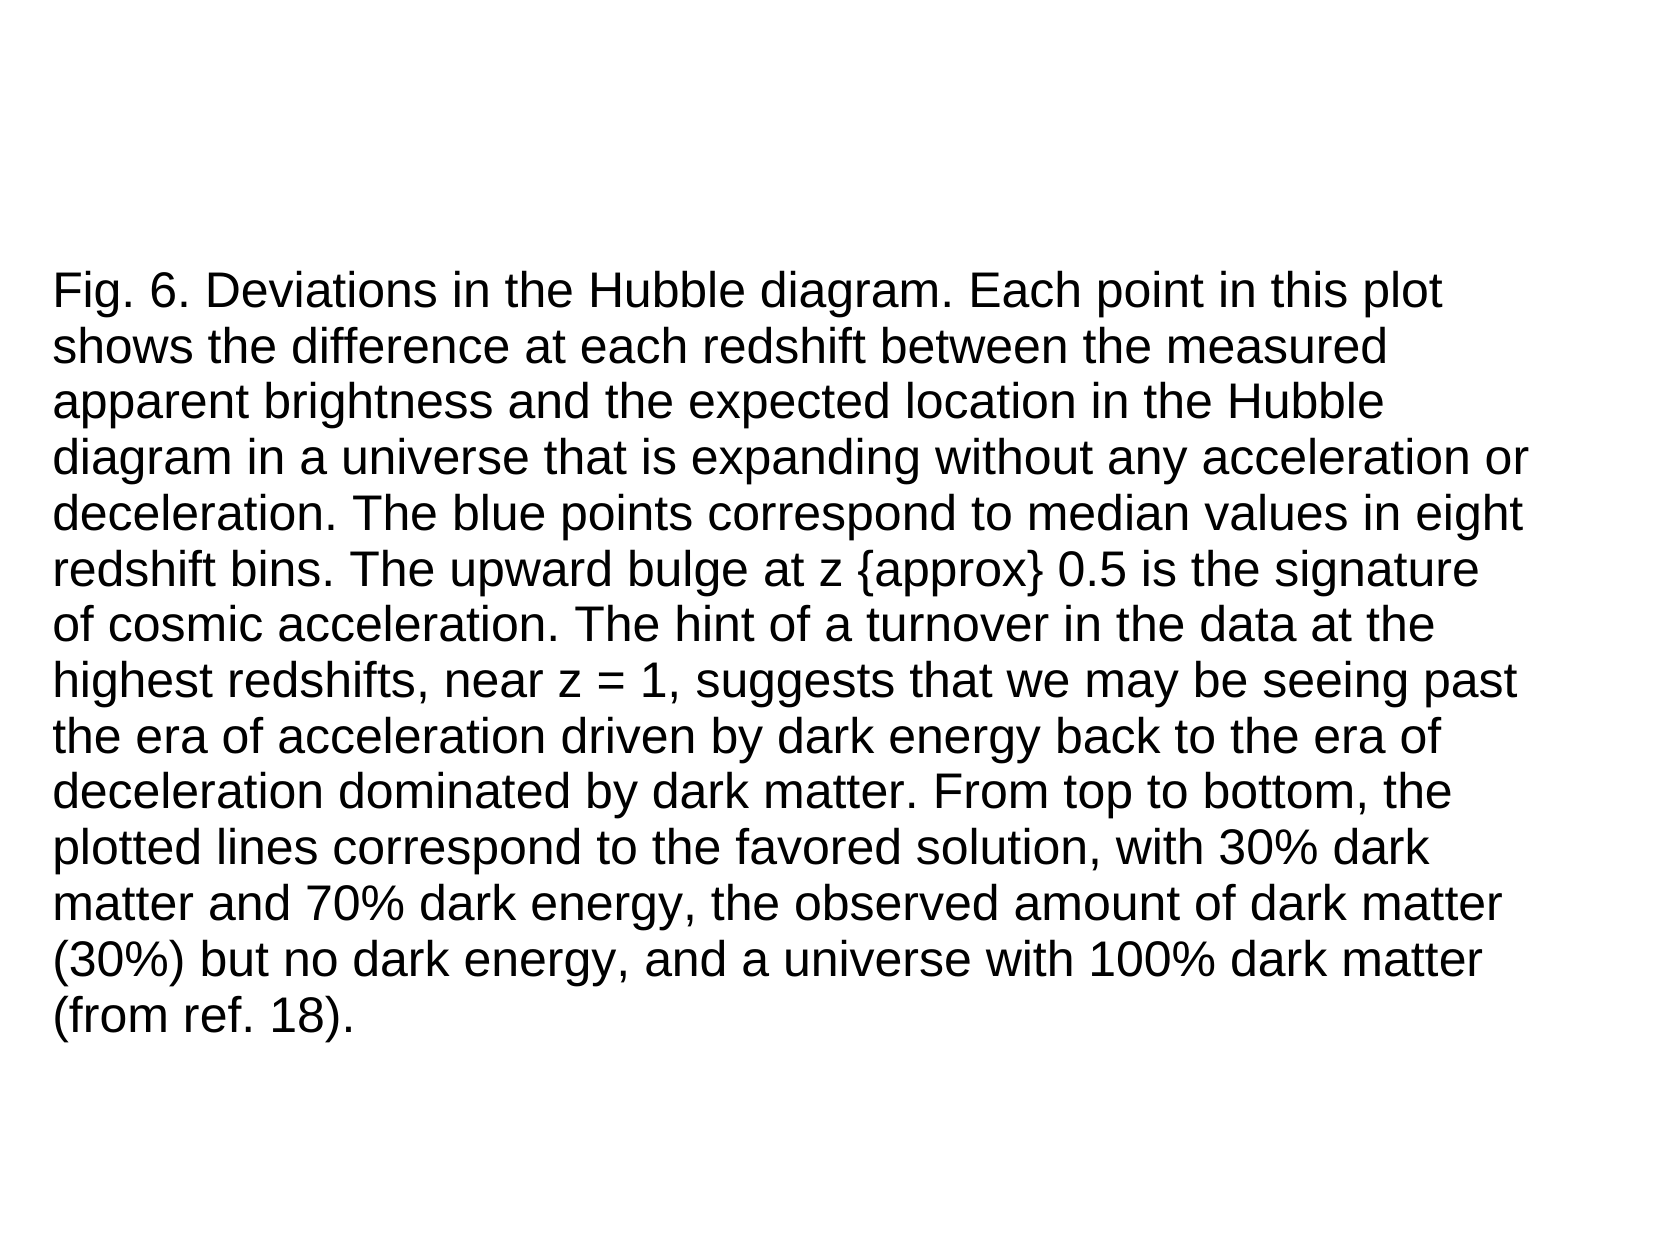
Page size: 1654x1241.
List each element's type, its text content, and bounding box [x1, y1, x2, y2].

text_box Fig. 6. Deviations in the Hubble diagram. Each point in this plot shows the difference at each redshift between the measured apparent brightness and the expected location in the Hubble diagram in a universe that is expanding without any acceleration or deceleration. The blue points correspond to median values in eight redshift bins. The upward bulge at z {approx} 0.5 is the signature of cosmic acceleration. The hint of a turnover in the data at the highest redshifts, near z = 1, suggests that we may be seeing past the era of acceleration driven by dark energy back to the era of deceleration dominated by dark matter. From top to bottom, the plotted lines correspond to the favored solution, with 30% dark matter and 70% dark energy, the observed amount of dark matter (30%) but no dark energy, and a universe with 100% dark matter (from ref. 18). [37, 254, 1547, 1051]
